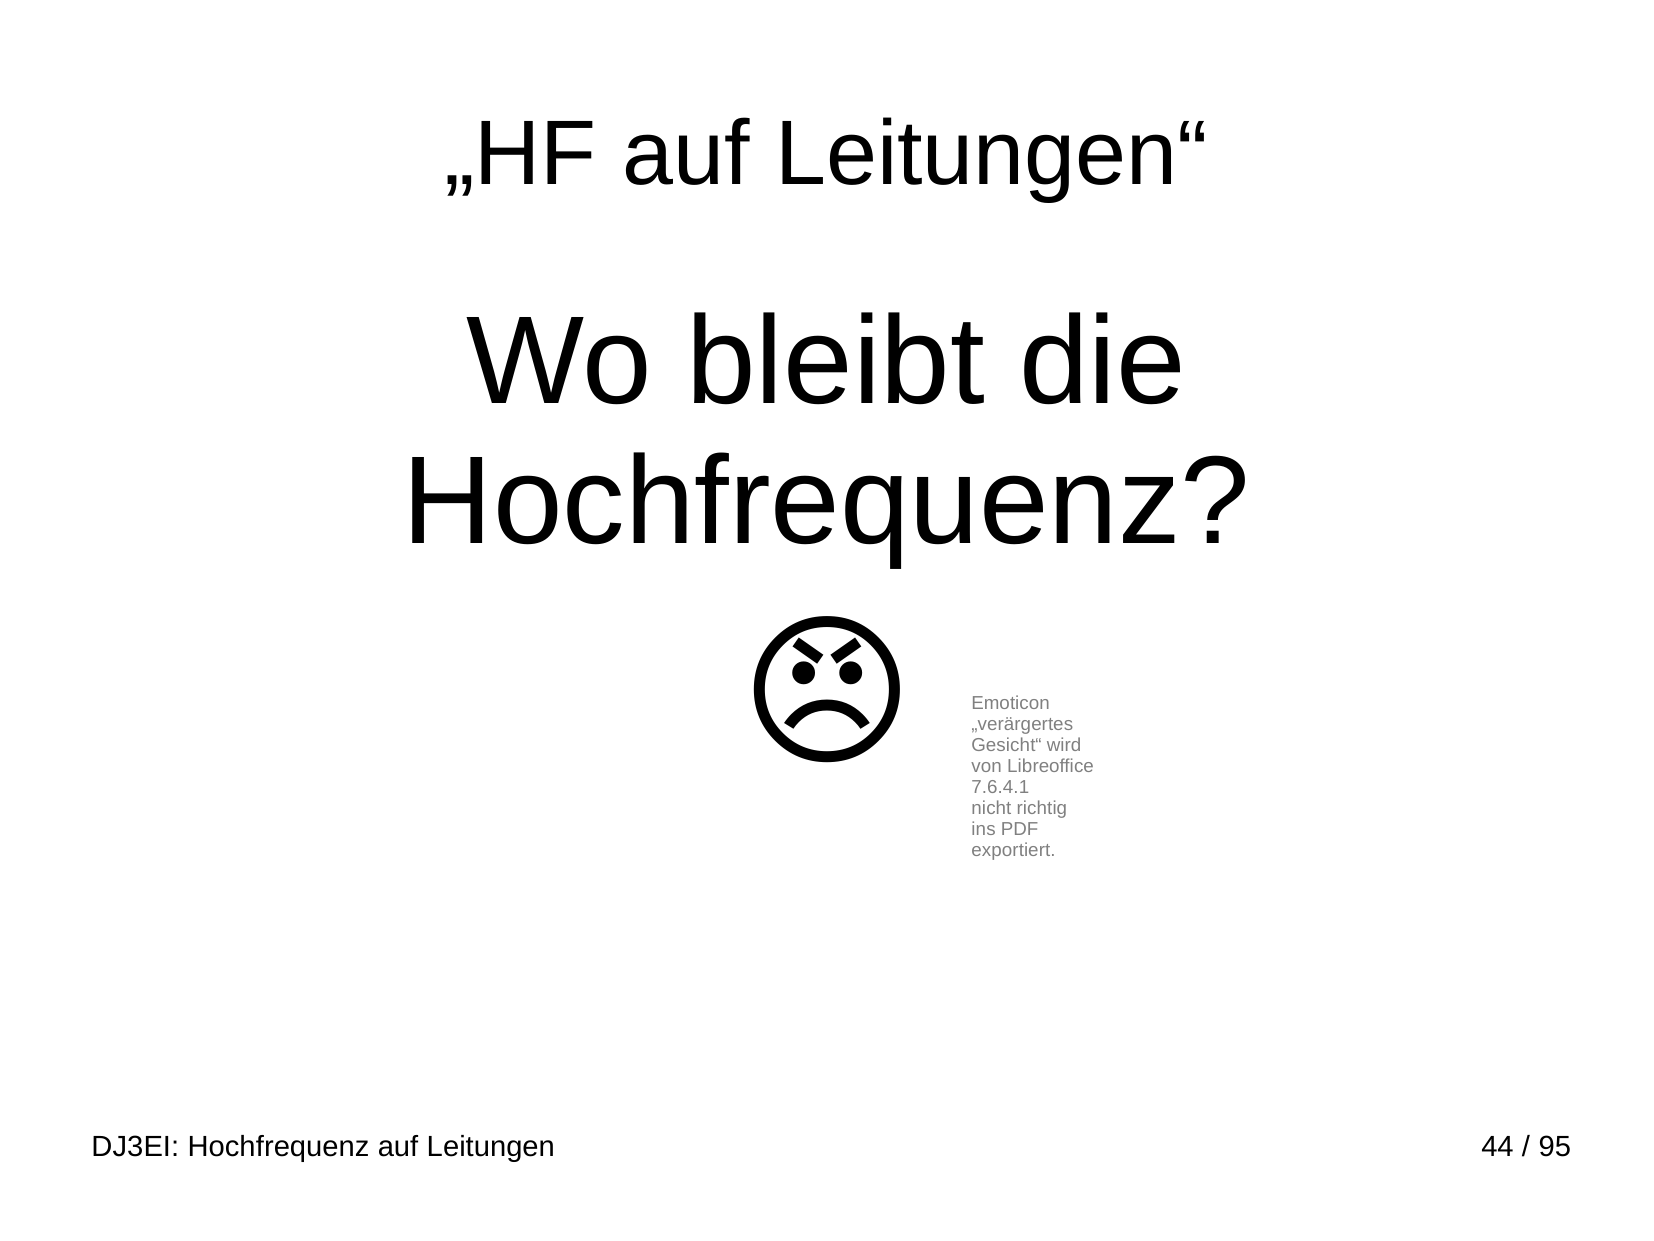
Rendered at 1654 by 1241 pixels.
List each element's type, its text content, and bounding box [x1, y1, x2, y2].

list Wo bleibt die Hochfrequenz? 😠 [82, 290, 1571, 815]
text_box Emoticon „verärgertes Gesicht“ wird von Libreoffice 7.6.4.1 nicht richtig ins PDF exportiert. [956, 685, 1150, 896]
title „HF auf Leitungen“ [82, 49, 1571, 257]
